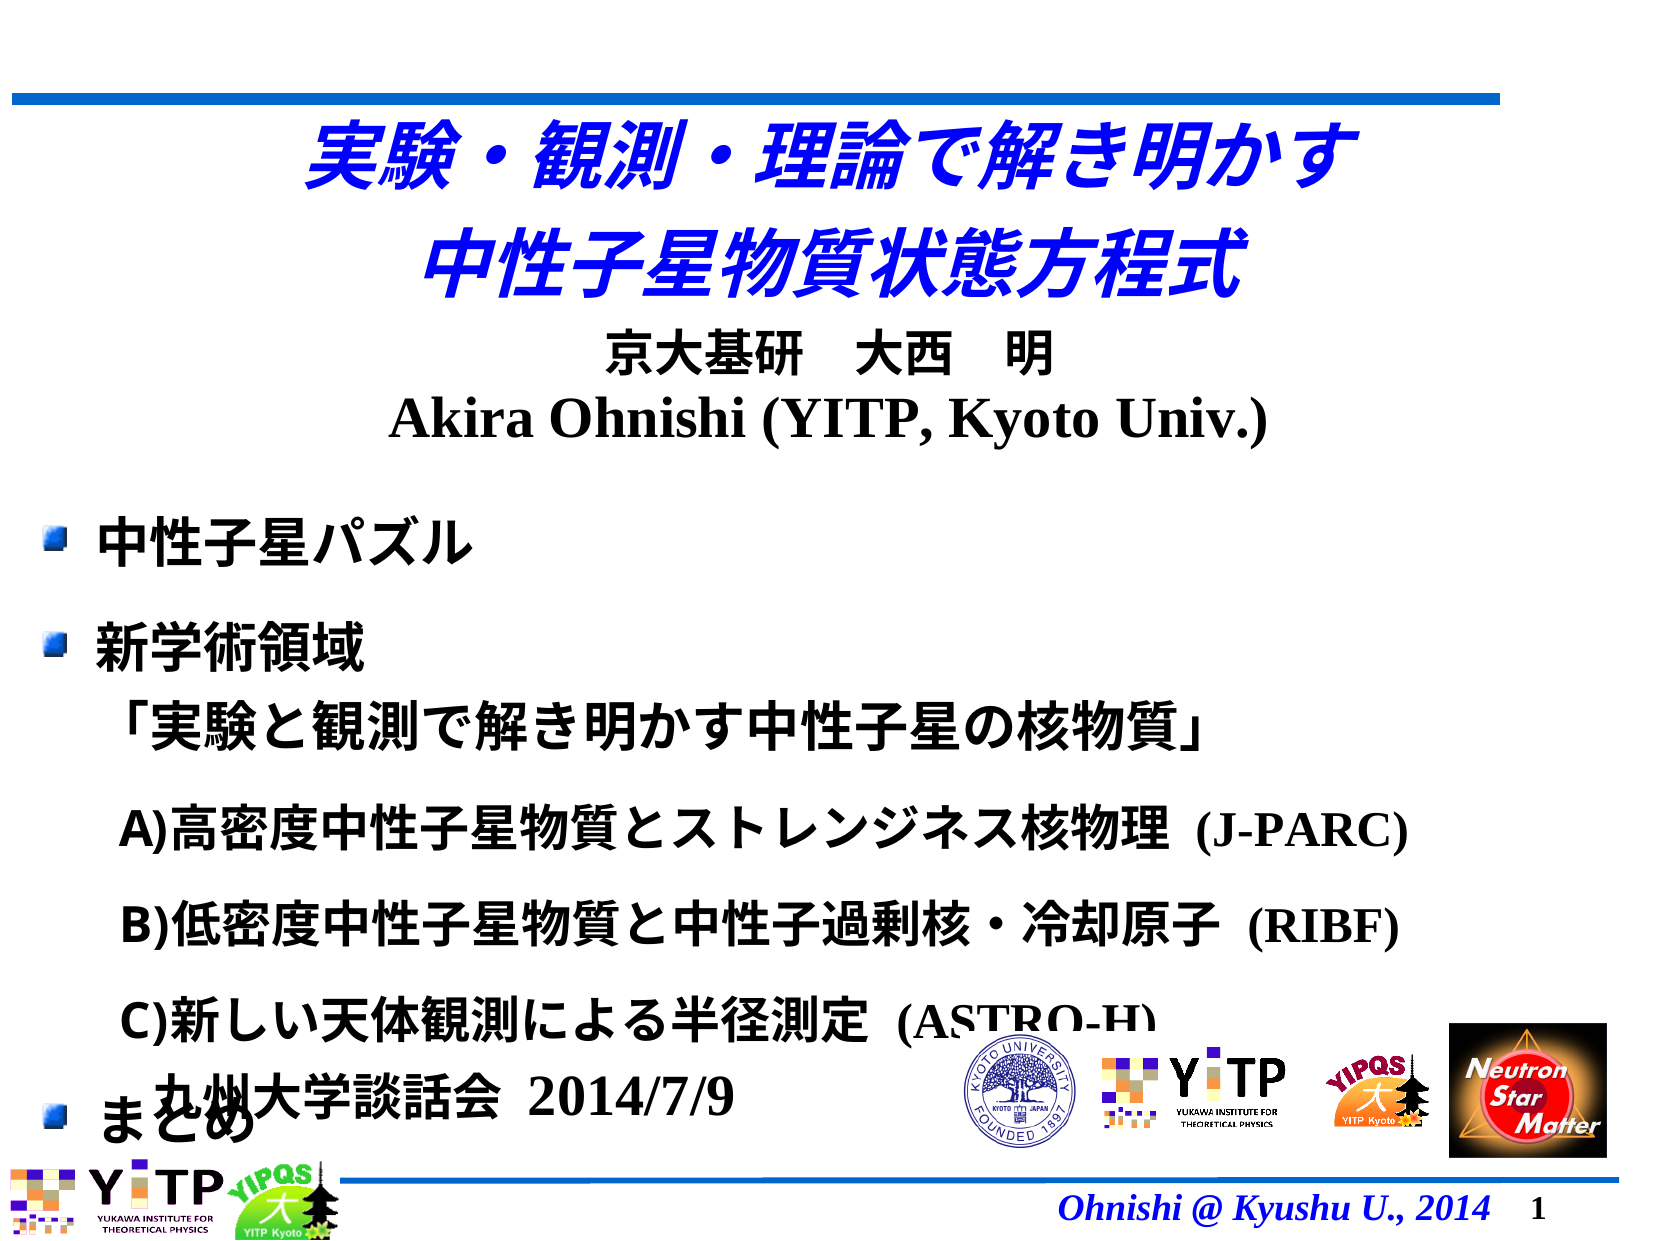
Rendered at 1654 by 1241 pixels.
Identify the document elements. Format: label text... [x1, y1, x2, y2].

picture [42, 1103, 67, 1129]
picture [0, 1154, 340, 1241]
picture [1449, 1023, 1607, 1158]
picture [960, 1031, 1429, 1150]
text_box 九州大学談話会 2014/7/9 [152, 1057, 738, 1124]
title 実験・観測・理論で解き明かす 中性子星物質状態方程式 [0, 129, 1654, 280]
text_box 京大基研 大西 明 Akira Ohnishi (YITP, Kyoto Univ.) [388, 312, 1270, 429]
list 中性子星パズル 新学術領域 「実験と観測で解き明かす中性子星の核物質」 高密度中性子星物質とストレンジネス核物理 (J-PARC) 低密度中性子星物質と中性子過剰核・冷却原子 (RIBF) 新しい天体観測による半径測定 (ASTRO-H) まとめ [24, 499, 1625, 1011]
